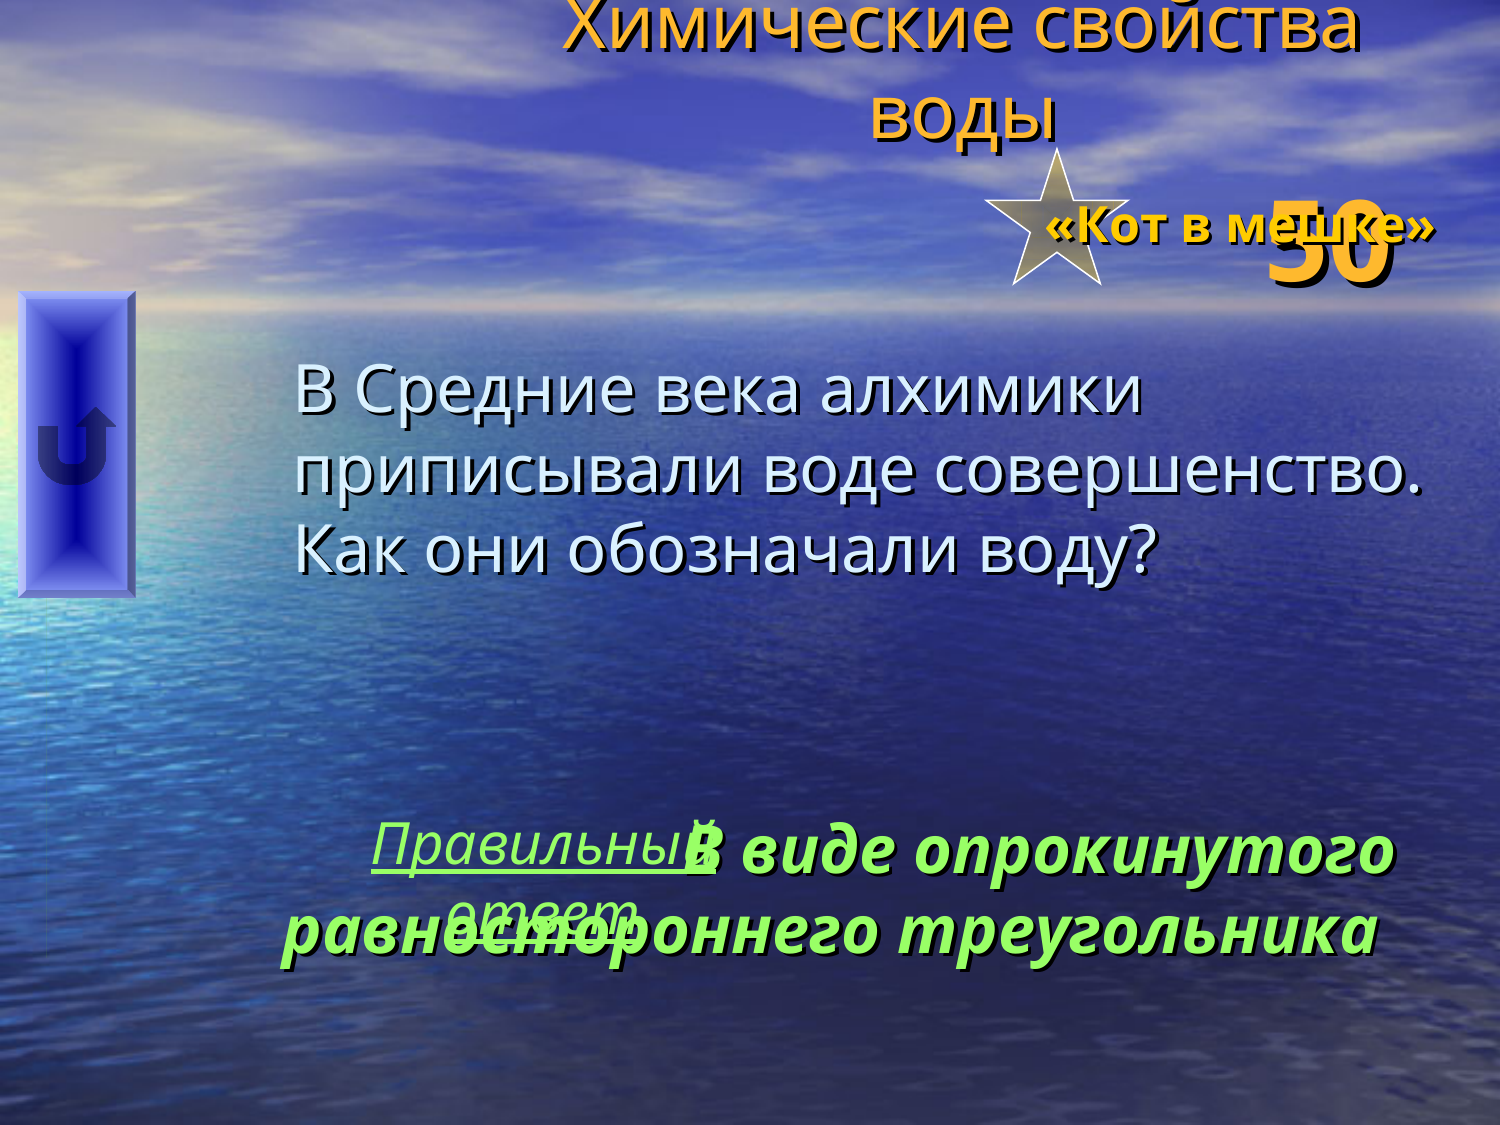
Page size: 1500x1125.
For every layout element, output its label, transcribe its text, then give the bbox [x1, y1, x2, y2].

text_box В виде опрокинутого равностороннего треугольника [253, 798, 1412, 1094]
title Химические свойства воды [442, 0, 1483, 161]
text_box [19, 290, 136, 598]
text_box «Кот в мешке» [986, 148, 1128, 284]
text_box 50 [1234, 160, 1424, 291]
subtitle В Средние века алхимики приписывали воде совершенство. Как они обозначали воду? [277, 337, 1447, 764]
text_box 60 [17, 290, 26, 598]
text_box Правильный ответ [253, 798, 833, 882]
picture [0, 0, 1500, 1125]
